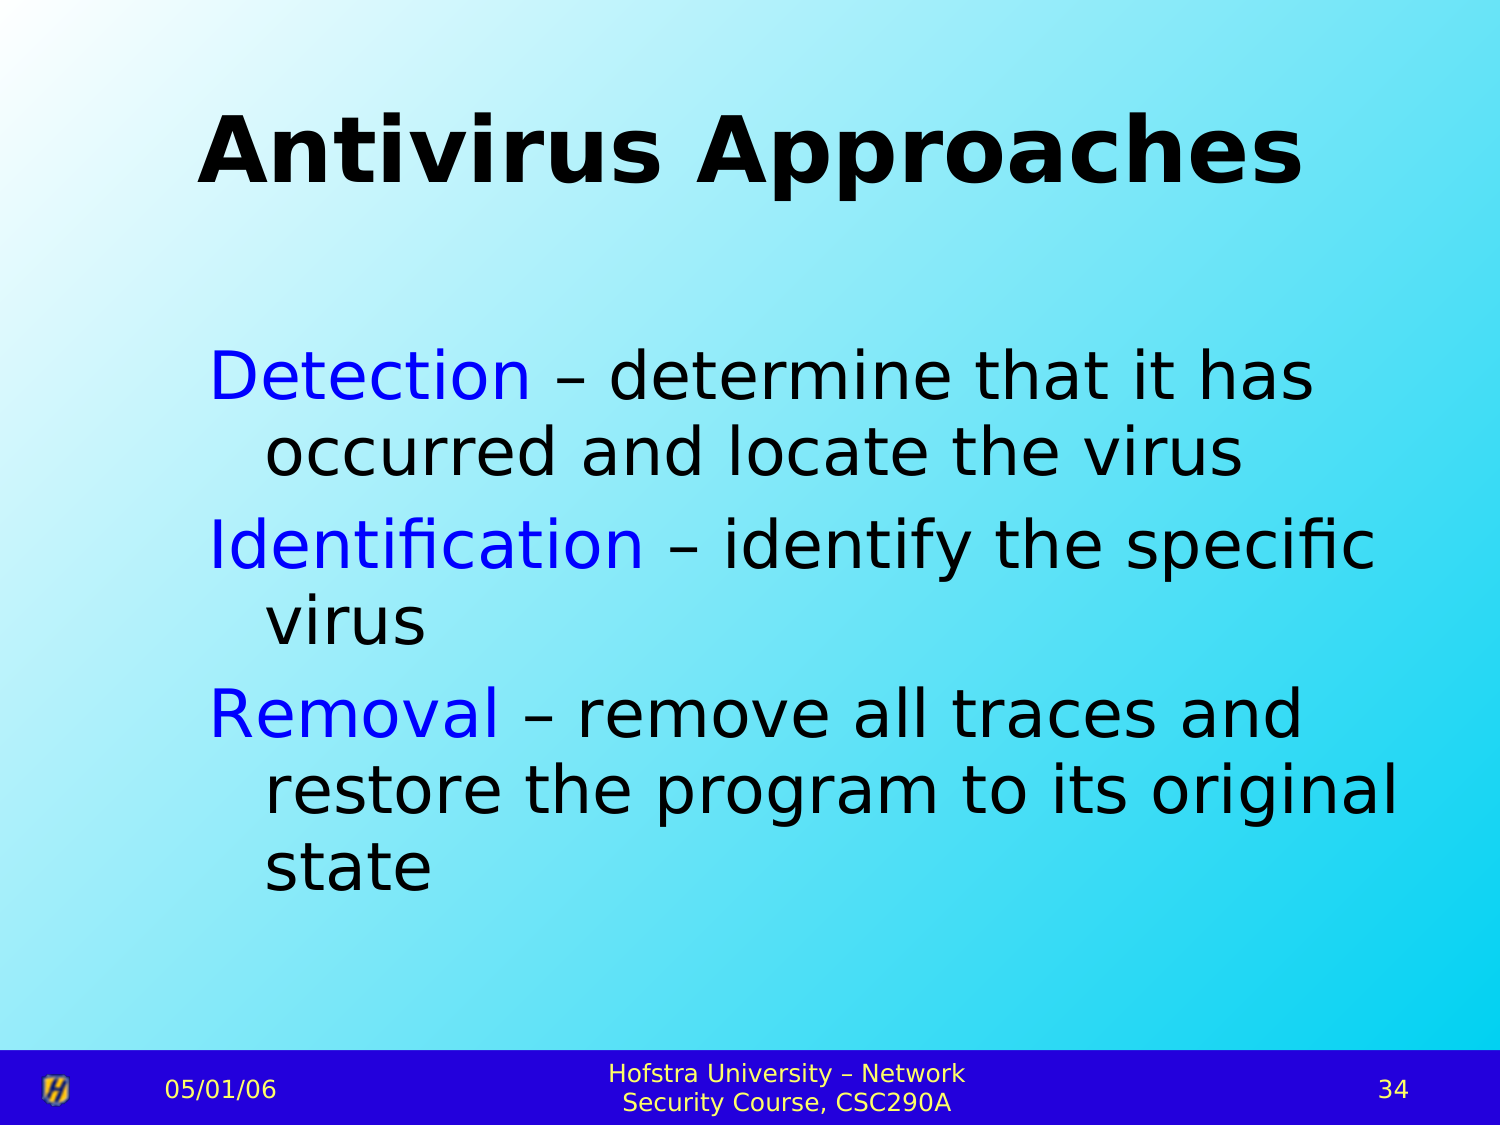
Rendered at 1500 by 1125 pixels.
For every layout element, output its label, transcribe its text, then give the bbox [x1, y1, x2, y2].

list Detection – determine that it has occurred and locate the virus Identification – identify the specific virus Removal – remove all traces and restore the program to its original state [193, 330, 1469, 1007]
picture [37, 1072, 76, 1110]
title Antivirus Approaches [112, 84, 1391, 212]
